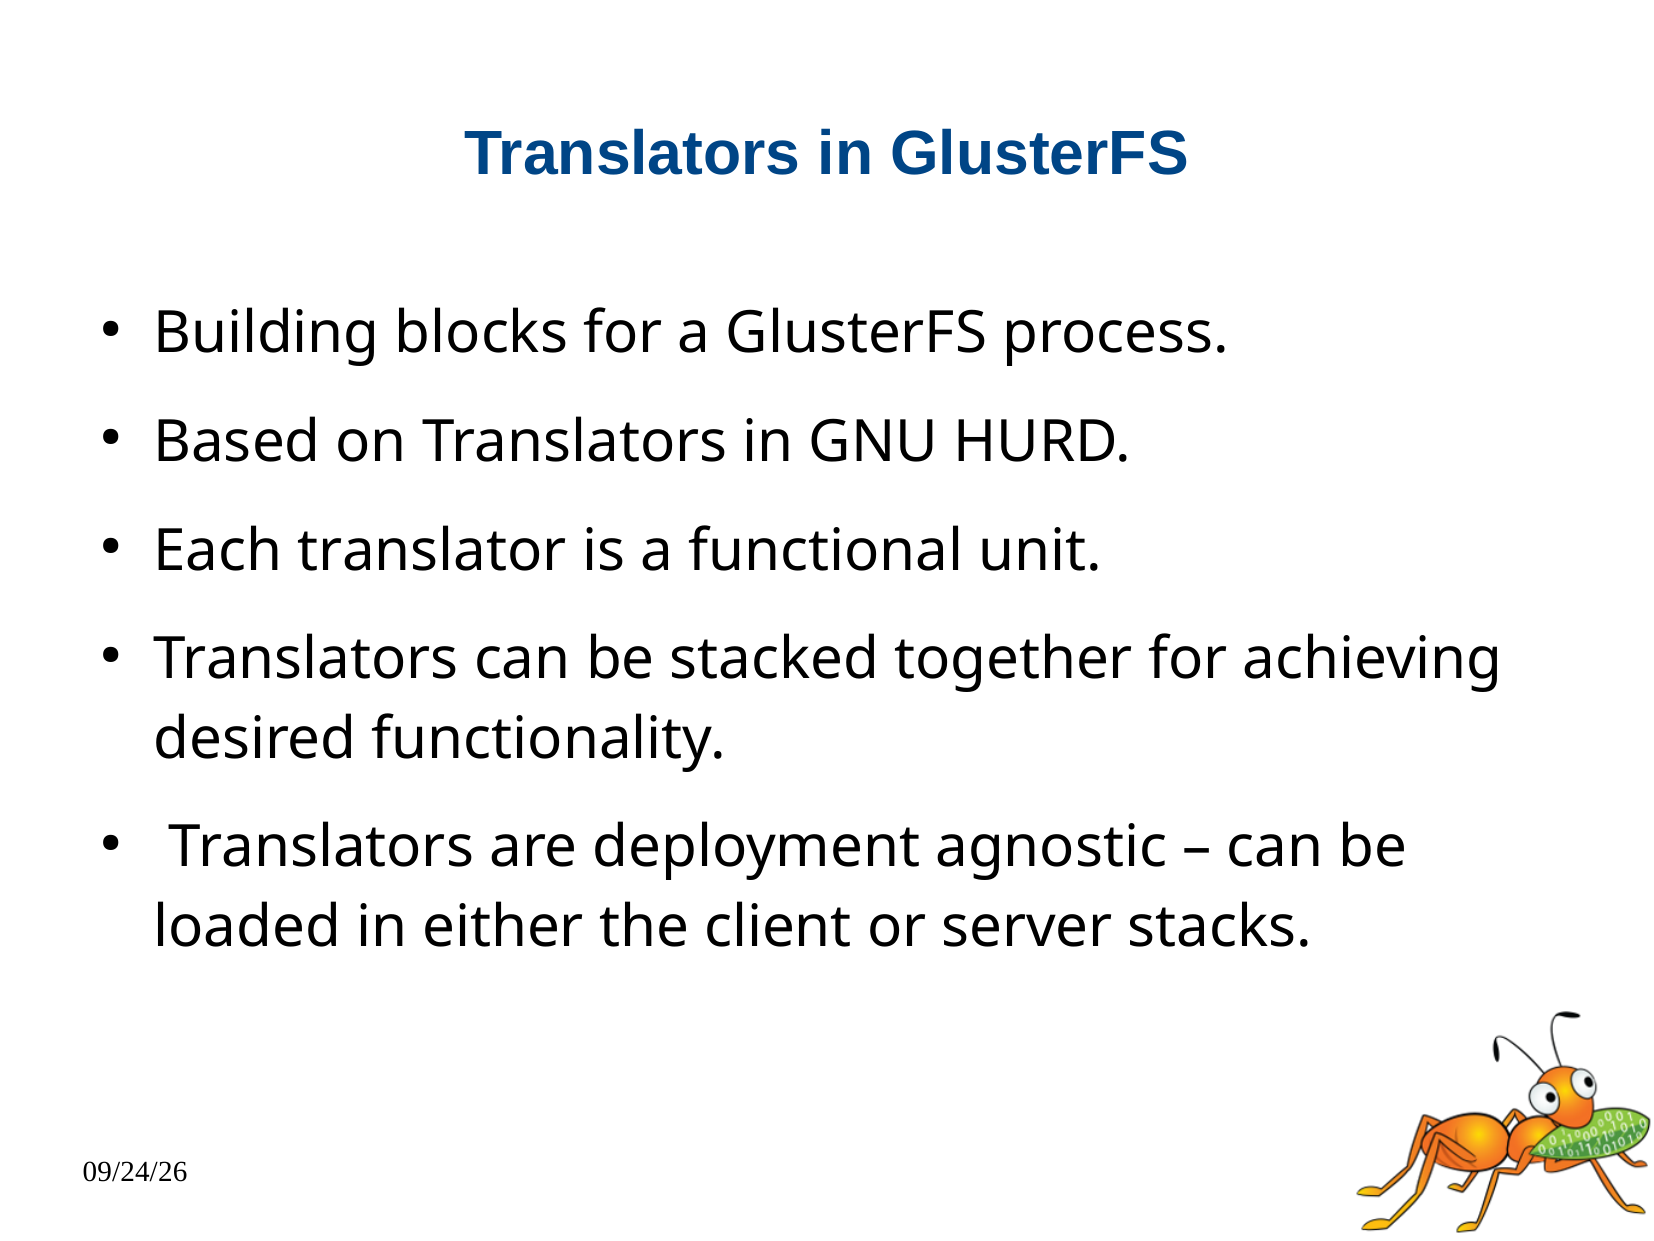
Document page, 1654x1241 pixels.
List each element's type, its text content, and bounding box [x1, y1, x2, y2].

picture [1353, 1009, 1654, 1235]
title Translators in GlusterFS [82, 49, 1571, 257]
list Building blocks for a GlusterFS process. Based on Translators in GNU HURD. Each translator is a functional unit. Translators can be stacked together for achieving desired functionality. Translators are deployment agnostic – can be loaded in either the client or server stacks. [82, 290, 1571, 1010]
